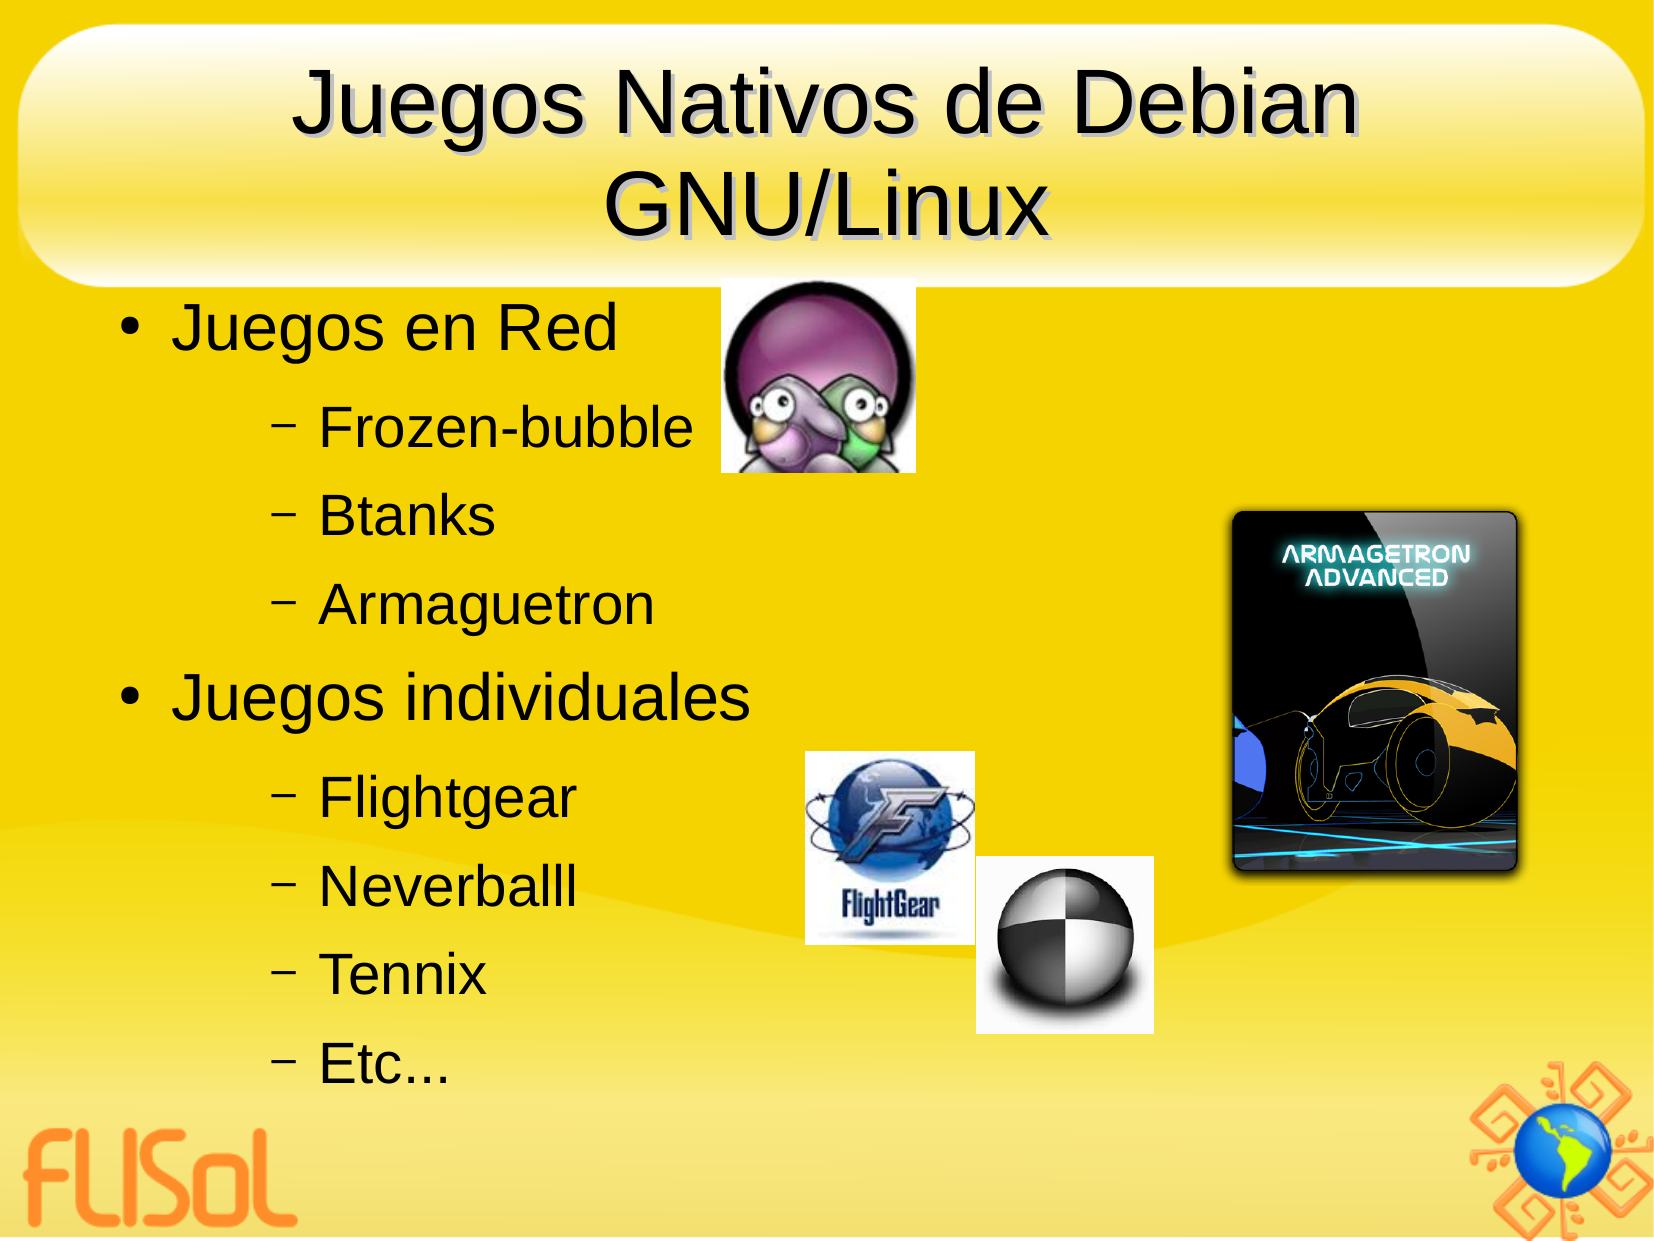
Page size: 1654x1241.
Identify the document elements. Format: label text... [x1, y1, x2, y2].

picture [0, 0, 1654, 1241]
title Juegos Nativos de Debian GNU/Linux [82, 49, 1571, 257]
list Juegos en Red Frozen-bubble Btanks Armaguetron Juegos individuales Flightgear Neverballl Tennix Etc... [82, 290, 1571, 1109]
